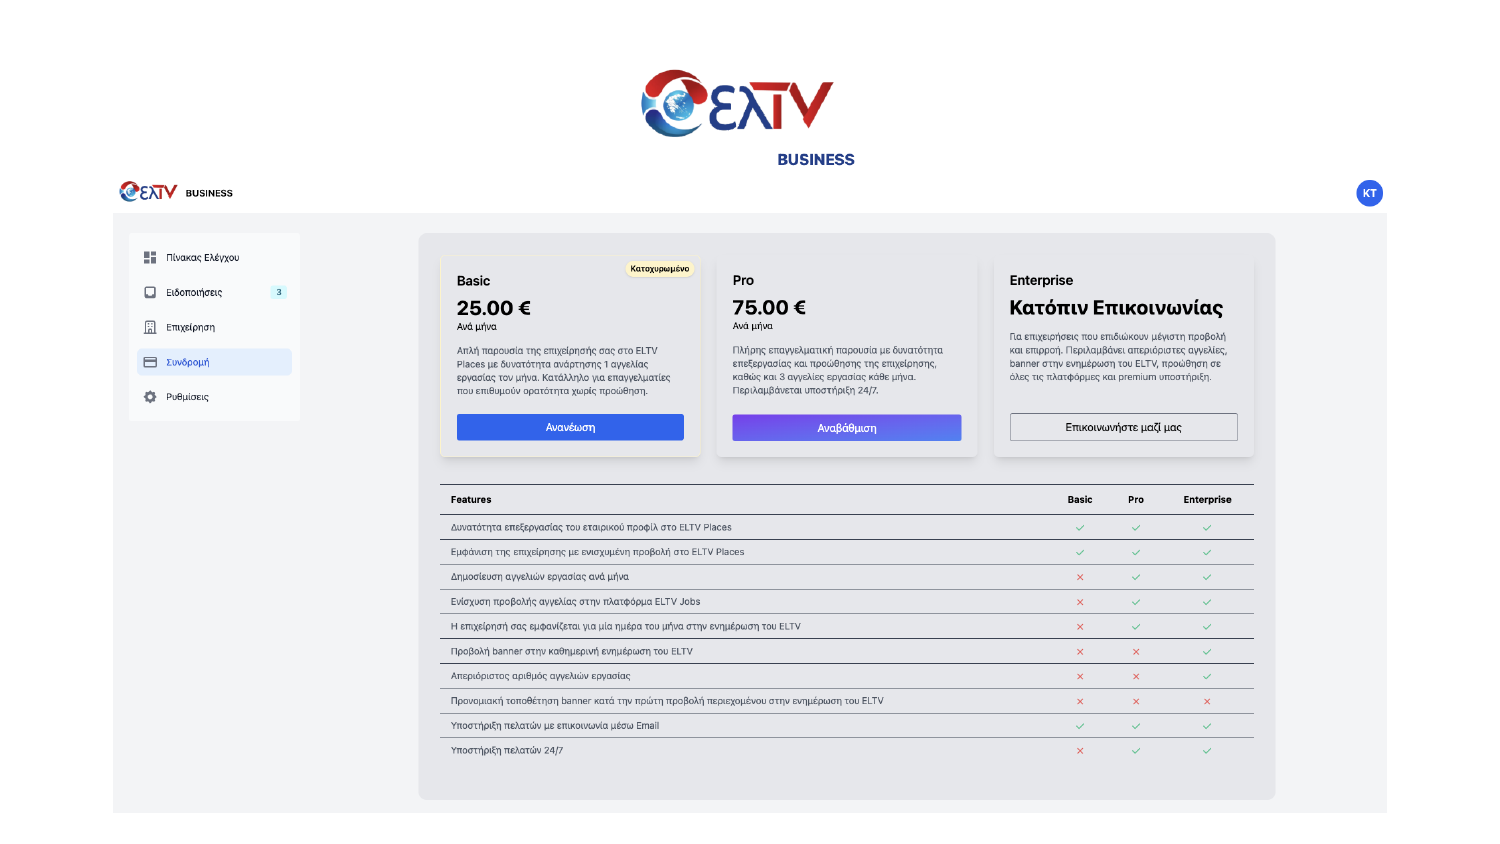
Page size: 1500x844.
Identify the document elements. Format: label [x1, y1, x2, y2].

picture [113, 59, 1387, 813]
